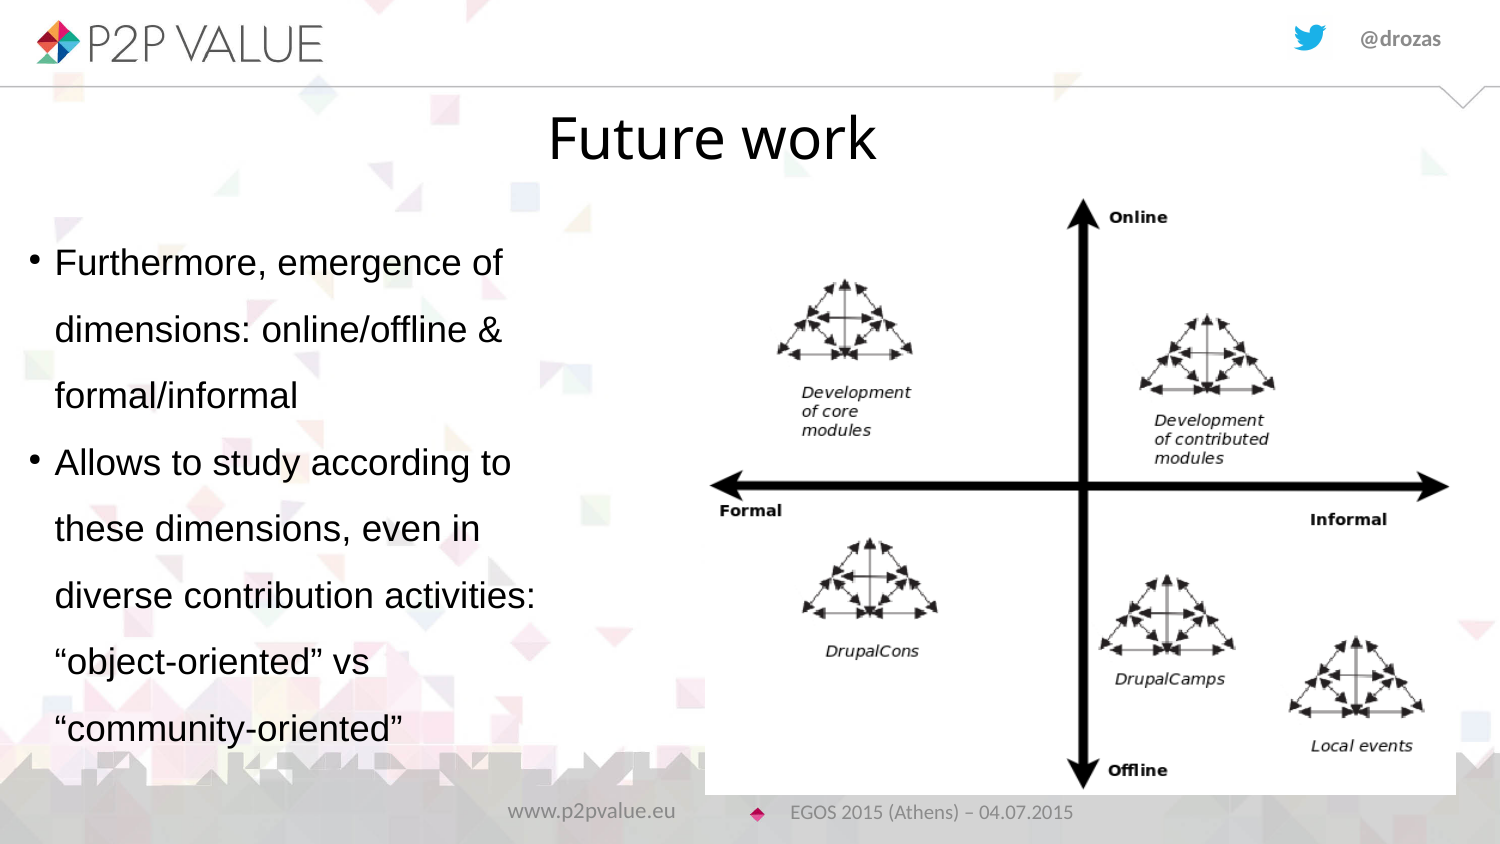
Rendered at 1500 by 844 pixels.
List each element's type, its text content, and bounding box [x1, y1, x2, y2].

title Future work [60, 92, 1366, 181]
text_box @drozas [1333, 15, 1455, 60]
text_box EGOS 2015 (Athens) – 04.07.2015 [777, 788, 1470, 834]
subtitle Furthermore, emergence of dimensions: online/offline & formal/informal Allows to study according to these dimensions, even in diverse contribution activities: “object-oriented” vs “community-oriented” [15, 210, 676, 766]
picture [0, 0, 1500, 844]
text_box www.p2pvalue.eu [501, 789, 720, 829]
